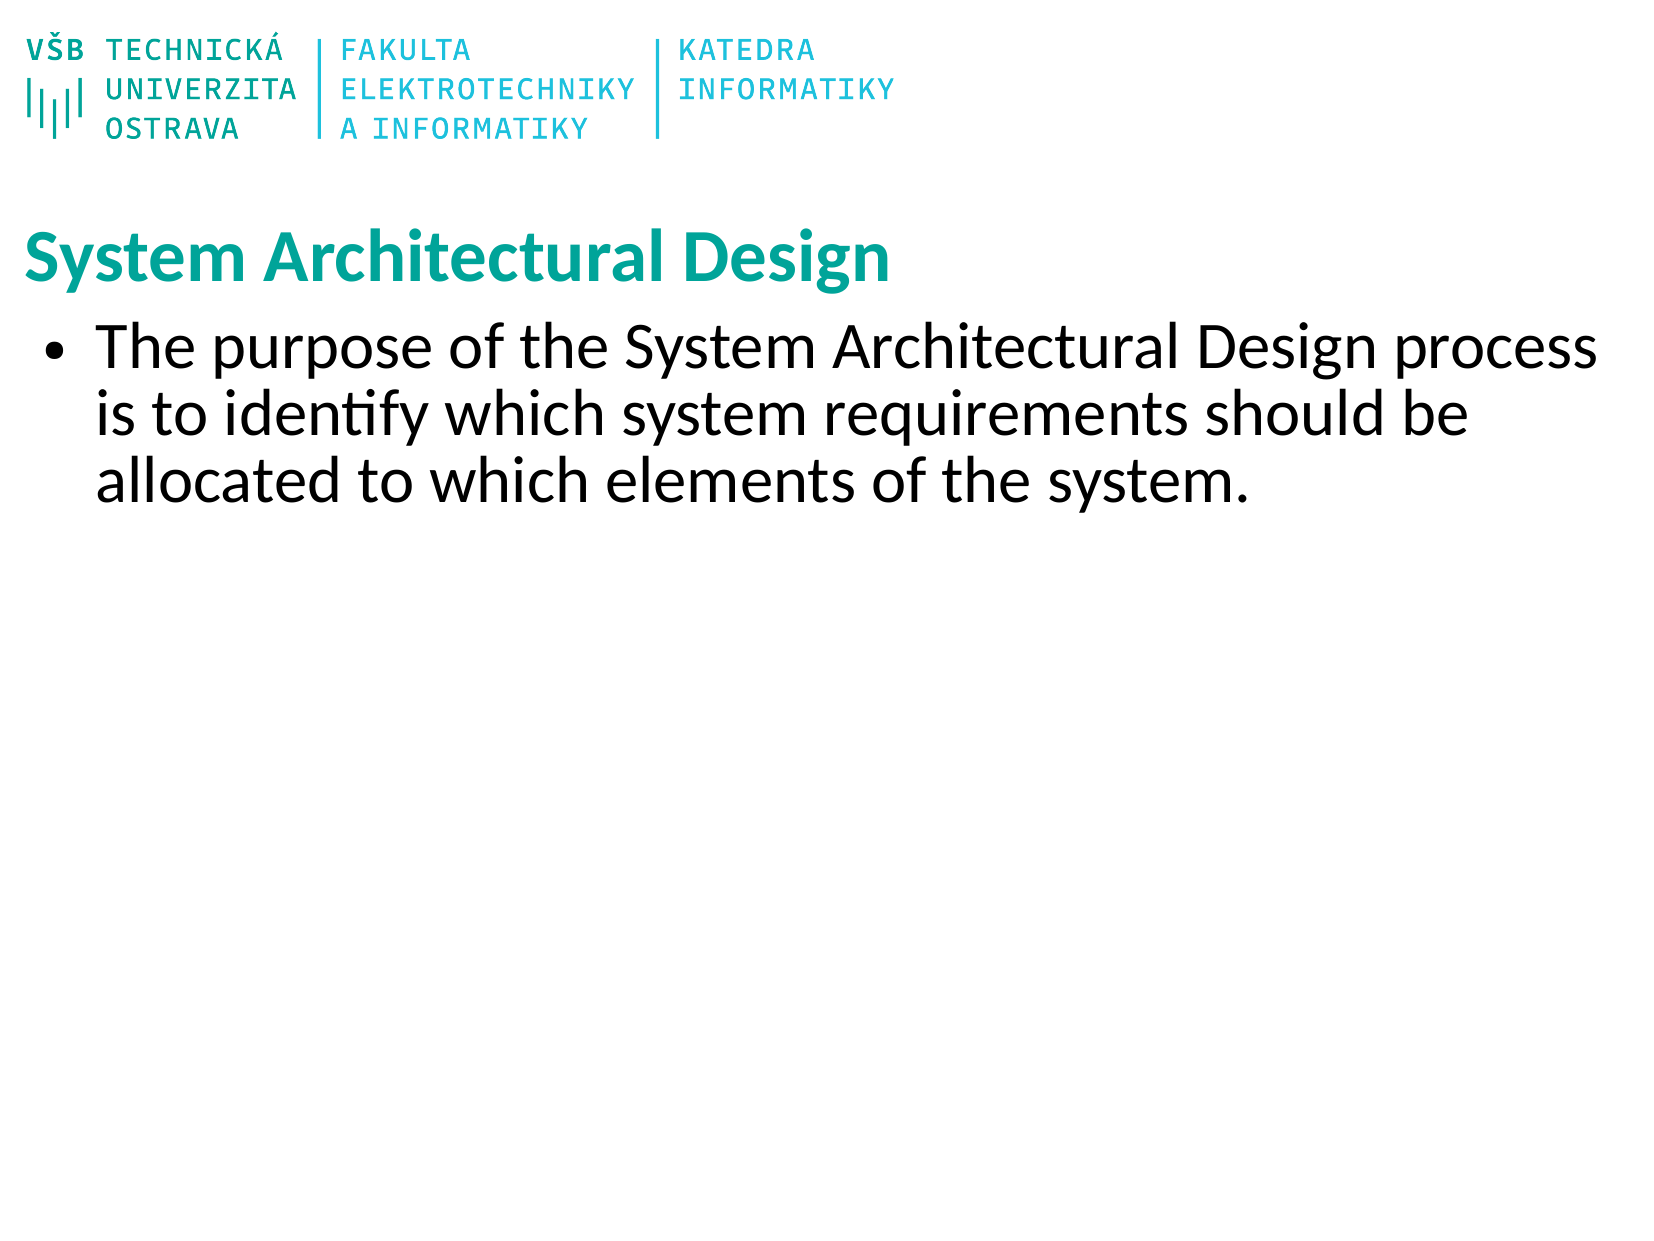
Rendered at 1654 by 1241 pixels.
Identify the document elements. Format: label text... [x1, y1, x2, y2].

title System Architectural Design [24, 169, 1629, 301]
list The purpose of the System Architectural Design process is to identify which system requirements should be allocated to which elements of the system. [24, 318, 1629, 1146]
picture [26, 31, 894, 139]
